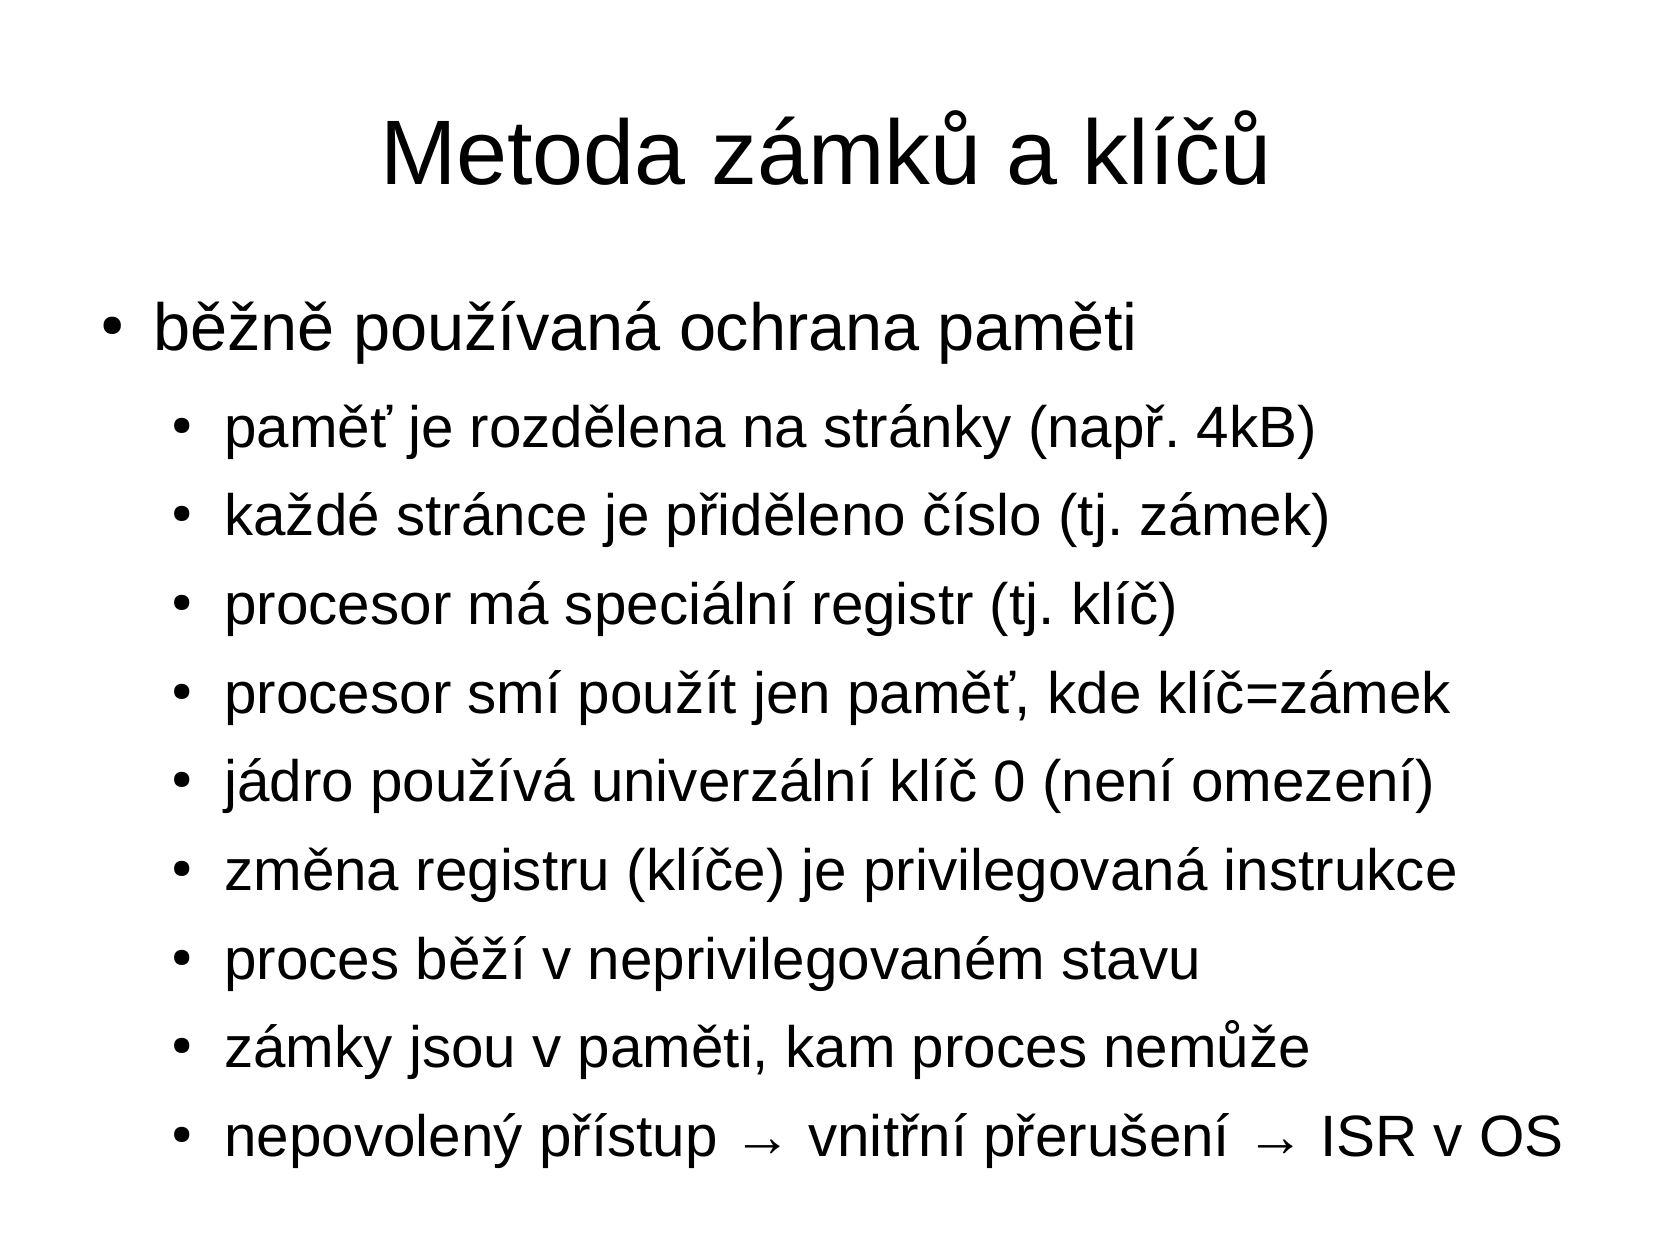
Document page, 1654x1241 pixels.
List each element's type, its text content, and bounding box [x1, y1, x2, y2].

list běžně používaná ochrana paměti paměť je rozdělena na stránky (např. 4kB) každé stránce je přiděleno číslo (tj. zámek) procesor má speciální registr (tj. klíč) procesor smí použít jen paměť, kde klíč=zámek jádro používá univerzální klíč 0 (není omezení) změna registru (klíče) je privilegovaná instrukce proces běží v neprivilegovaném stavu zámky jsou v paměti, kam proces nemůže nepovolený přístup → vnitřní přerušení → ISR v OS [82, 290, 1571, 1167]
title Metoda zámků a klíčů [82, 56, 1571, 250]
